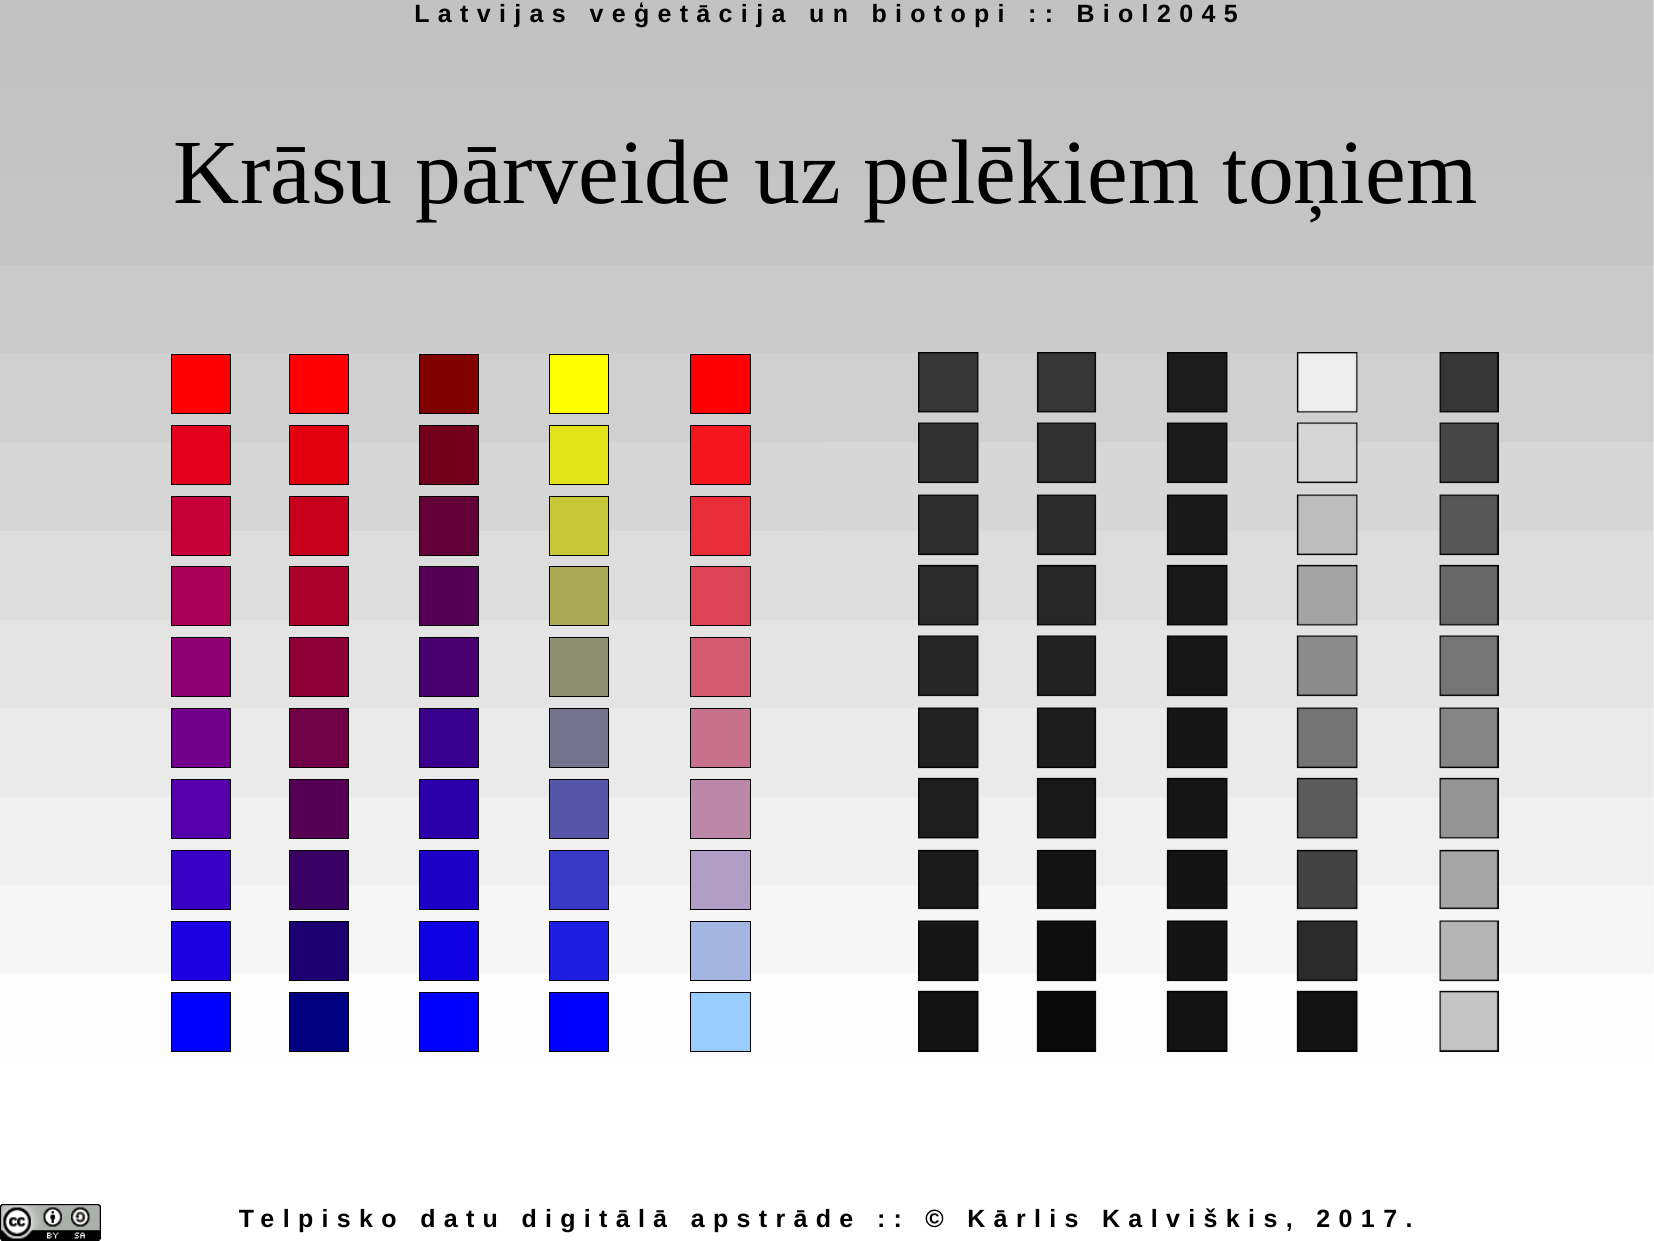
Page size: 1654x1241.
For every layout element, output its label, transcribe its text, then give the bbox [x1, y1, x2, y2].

text_box [171, 850, 231, 910]
text_box [419, 992, 479, 1052]
text_box [419, 850, 479, 910]
text_box [419, 779, 479, 839]
text_box [690, 425, 751, 485]
text_box [171, 637, 231, 697]
text_box [171, 425, 231, 485]
text_box [549, 992, 609, 1052]
text_box [549, 496, 609, 556]
text_box [549, 566, 609, 626]
text_box [289, 425, 349, 485]
text_box [549, 425, 609, 485]
text_box [690, 779, 751, 839]
text_box [690, 708, 751, 768]
text_box [549, 708, 609, 768]
text_box [419, 566, 479, 626]
text_box [690, 354, 751, 414]
text_box [549, 637, 609, 697]
text_box [549, 921, 609, 981]
text_box [690, 850, 751, 910]
text_box [549, 779, 609, 839]
text_box [419, 496, 479, 556]
text_box [289, 708, 349, 768]
text_box [171, 354, 231, 414]
text_box [419, 921, 479, 981]
text_box [690, 566, 751, 626]
text_box [171, 566, 231, 626]
text_box [289, 496, 349, 556]
text_box [289, 779, 349, 839]
text_box [549, 850, 609, 910]
title Krāsu pārveide uz pelēkiem toņiem [29, 49, 1625, 296]
text_box [690, 637, 751, 697]
text_box [171, 921, 231, 981]
text_box [690, 992, 751, 1052]
text_box [419, 637, 479, 697]
text_box [690, 496, 751, 556]
picture [0, 0, 1654, 1241]
text_box [289, 921, 349, 981]
text_box [419, 354, 479, 414]
text_box [289, 354, 349, 414]
text_box [171, 992, 231, 1052]
text_box [289, 566, 349, 626]
text_box [171, 708, 231, 768]
text_box [690, 921, 751, 981]
text_box [549, 354, 609, 414]
text_box [171, 779, 231, 839]
text_box [289, 850, 349, 910]
text_box [289, 637, 349, 697]
text_box [419, 708, 479, 768]
text_box [419, 425, 479, 485]
text_box [289, 992, 349, 1052]
text_box [171, 496, 231, 556]
